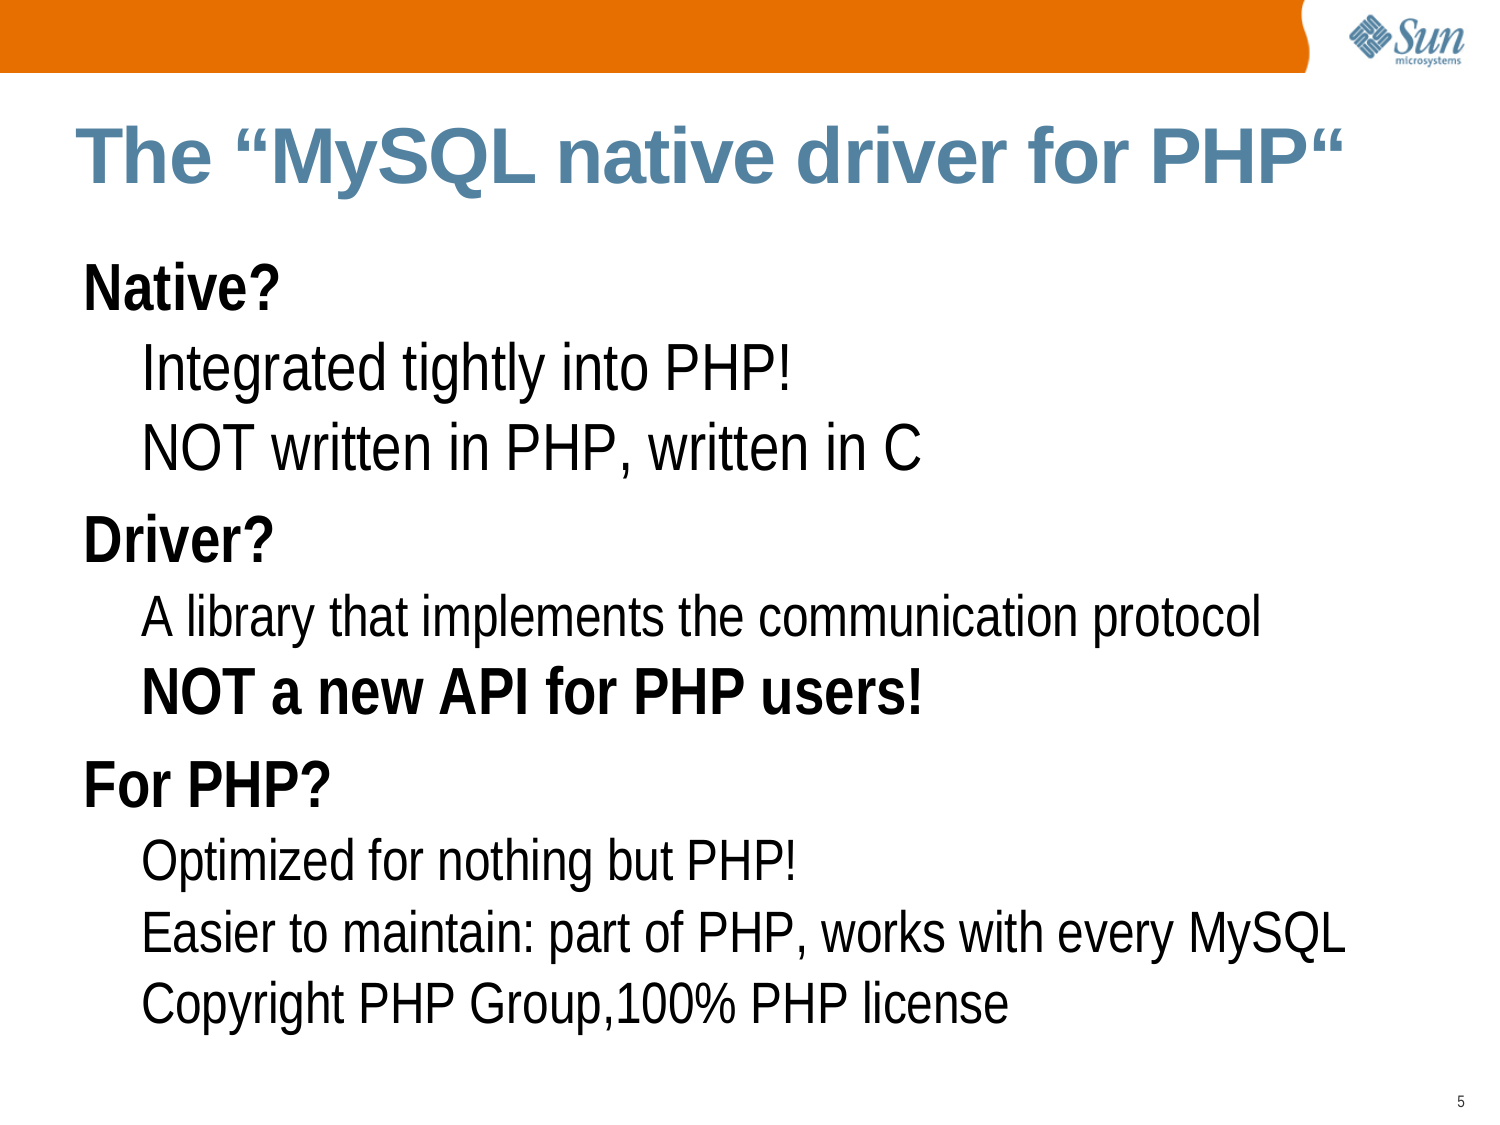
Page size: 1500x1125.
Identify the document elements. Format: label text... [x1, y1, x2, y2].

list Native? Integrated tightly into PHP! NOT written in PHP, written in C Driver? A library that implements the communication protocol NOT a new API for PHP users! For PHP? Optimized for nothing but PHP! Easier to maintain: part of PHP, works with every MySQL Copyright PHP Group,100% PHP license [64, 258, 1401, 1062]
picture [0, 0, 1500, 73]
title The “MySQL native driver for PHP“ [75, 119, 1437, 224]
